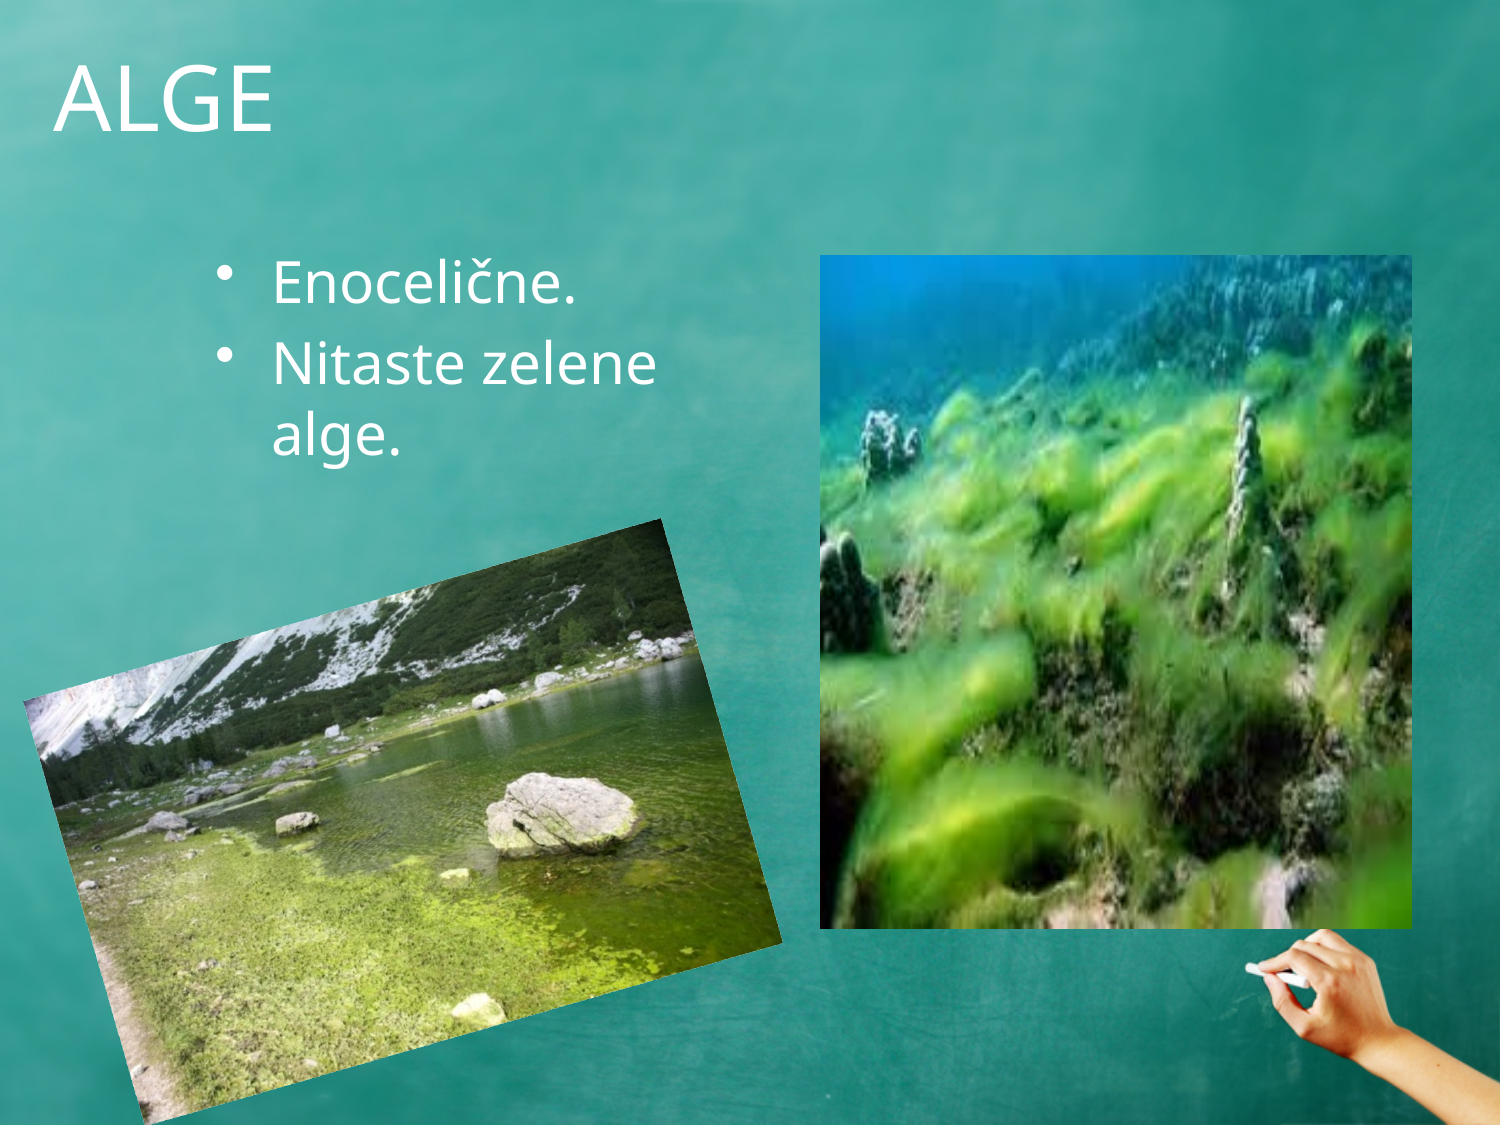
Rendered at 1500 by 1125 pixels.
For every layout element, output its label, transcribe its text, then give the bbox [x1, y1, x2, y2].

picture [0, 0, 1500, 1125]
title ALGE [39, 35, 1471, 154]
list Enocelične. Nitaste zelene alge. [200, 237, 788, 938]
